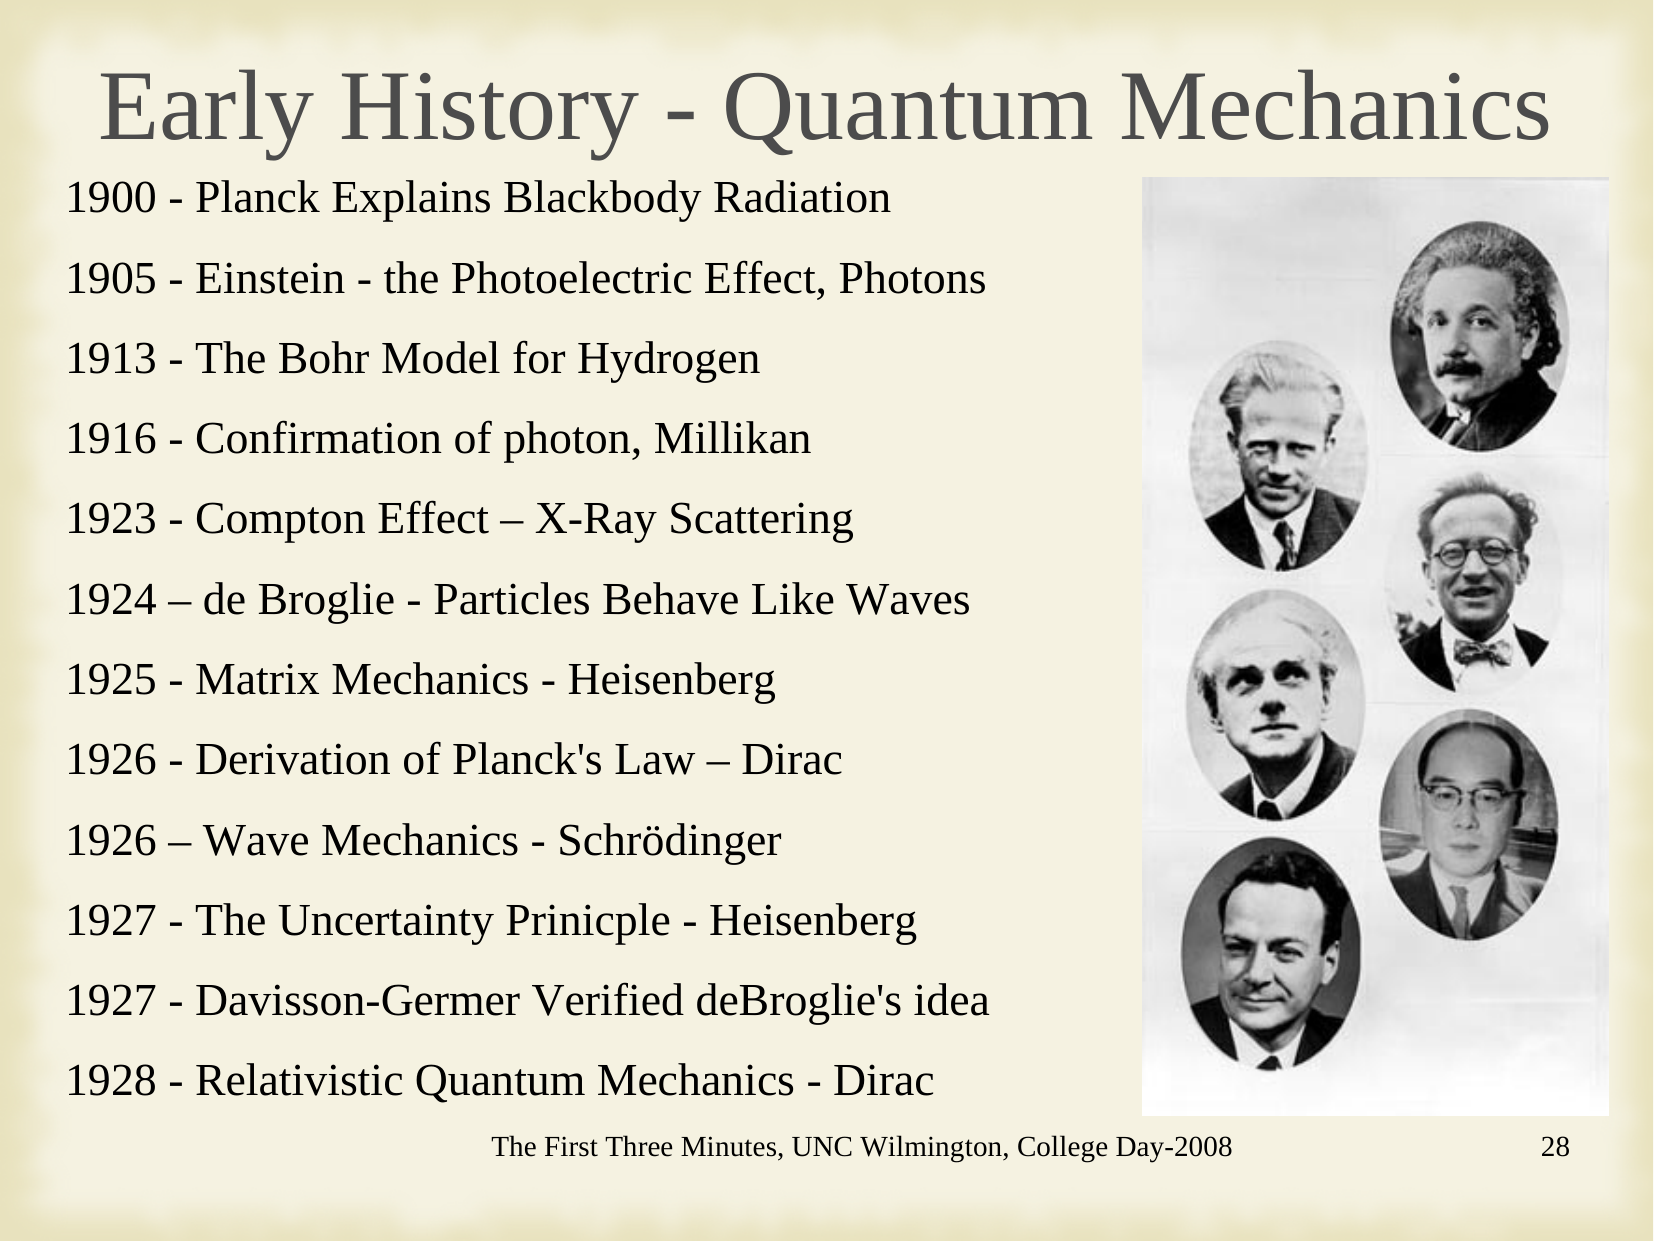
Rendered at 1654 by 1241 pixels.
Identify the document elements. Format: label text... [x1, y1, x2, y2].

picture [0, 0, 1654, 1241]
title Early History - Quantum Mechanics [82, 9, 1571, 202]
list 1900 - Planck Explains Blackbody Radiation 1905 - Einstein - the Photoelectric Effect, Photons 1913 - The Bohr Model for Hydrogen 1916 - Confirmation of photon, Millikan 1923 - Compton Effect – X-Ray Scattering 1924 – de Broglie - Particles Behave Like Waves 1925 - Matrix Mechanics - Heisenberg 1926 - Derivation of Planck's Law – Dirac 1926 – Wave Mechanics - Schrödinger 1927 - The Uncertainty Prinicple - Heisenberg 1927 - Davisson-Germer Verified deBroglie's idea 1928 - Relativistic Quantum Mechanics - Dirac [47, 172, 1128, 1110]
